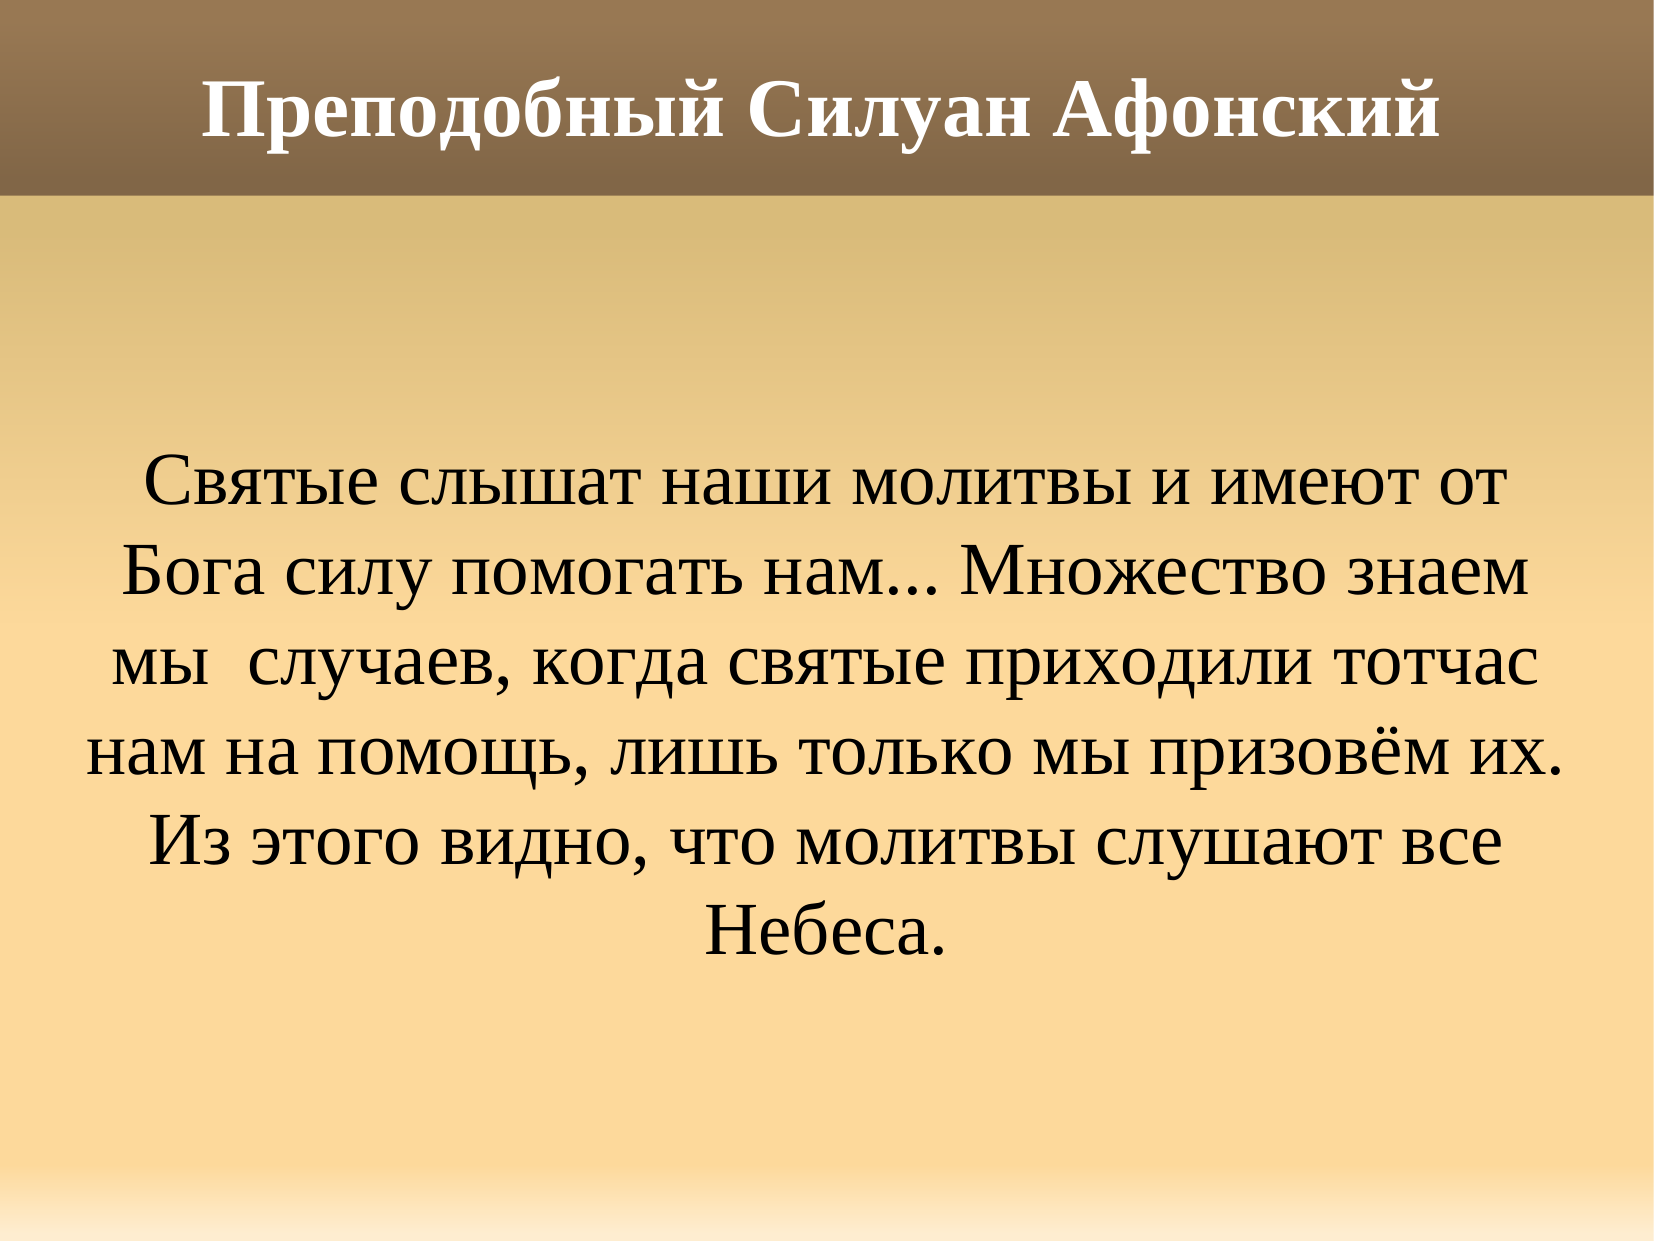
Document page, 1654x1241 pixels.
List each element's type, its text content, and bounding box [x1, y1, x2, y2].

subtitle Святые слышат наши молитвы и имеют от Бога силу помогать нам... Множество знаем мы случаев, когда святые приходили тотчас нам на помощь, лишь только мы призовём их. Из этого видно, что молитвы слушают все Небеса. [82, 297, 1571, 1102]
title Преподобный Силуан Афонский [76, 7, 1565, 200]
